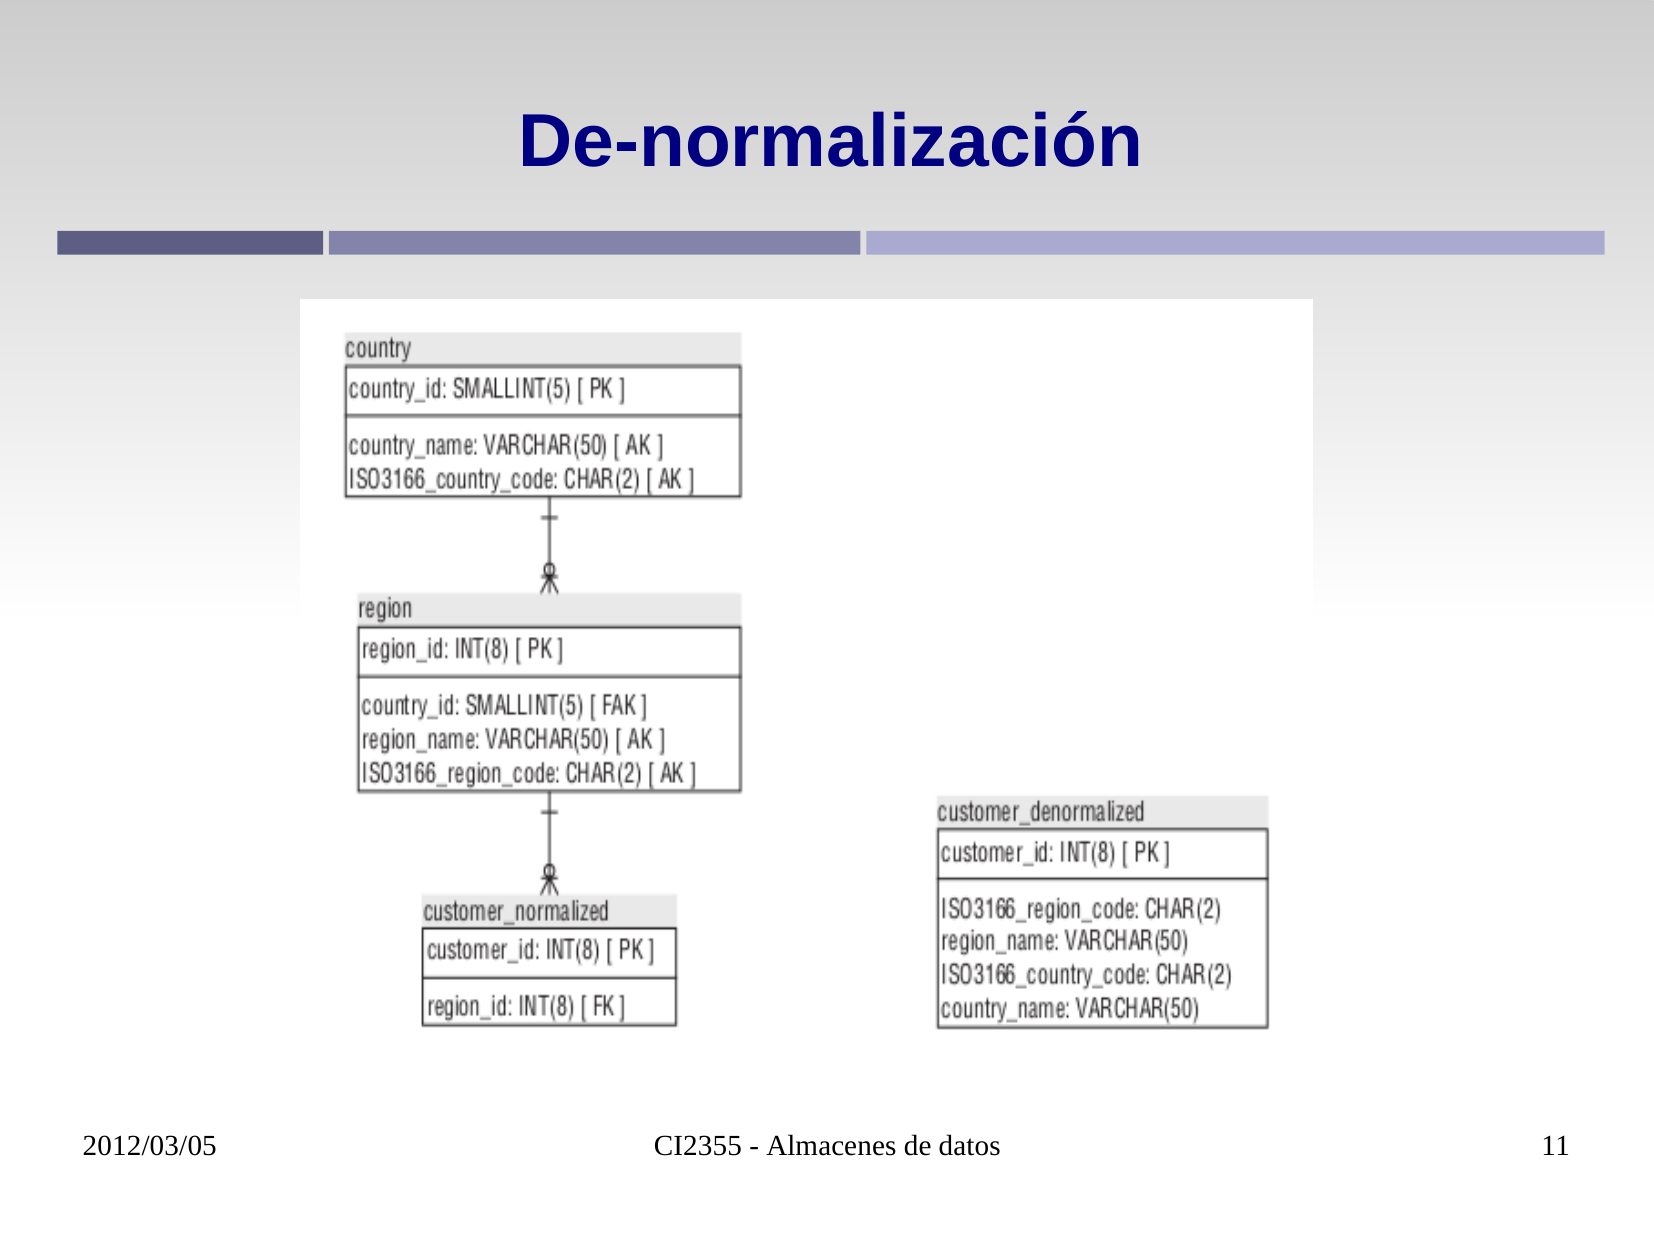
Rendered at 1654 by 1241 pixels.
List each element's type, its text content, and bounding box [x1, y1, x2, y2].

title De-normalización [86, 55, 1576, 226]
picture [300, 299, 1313, 1051]
